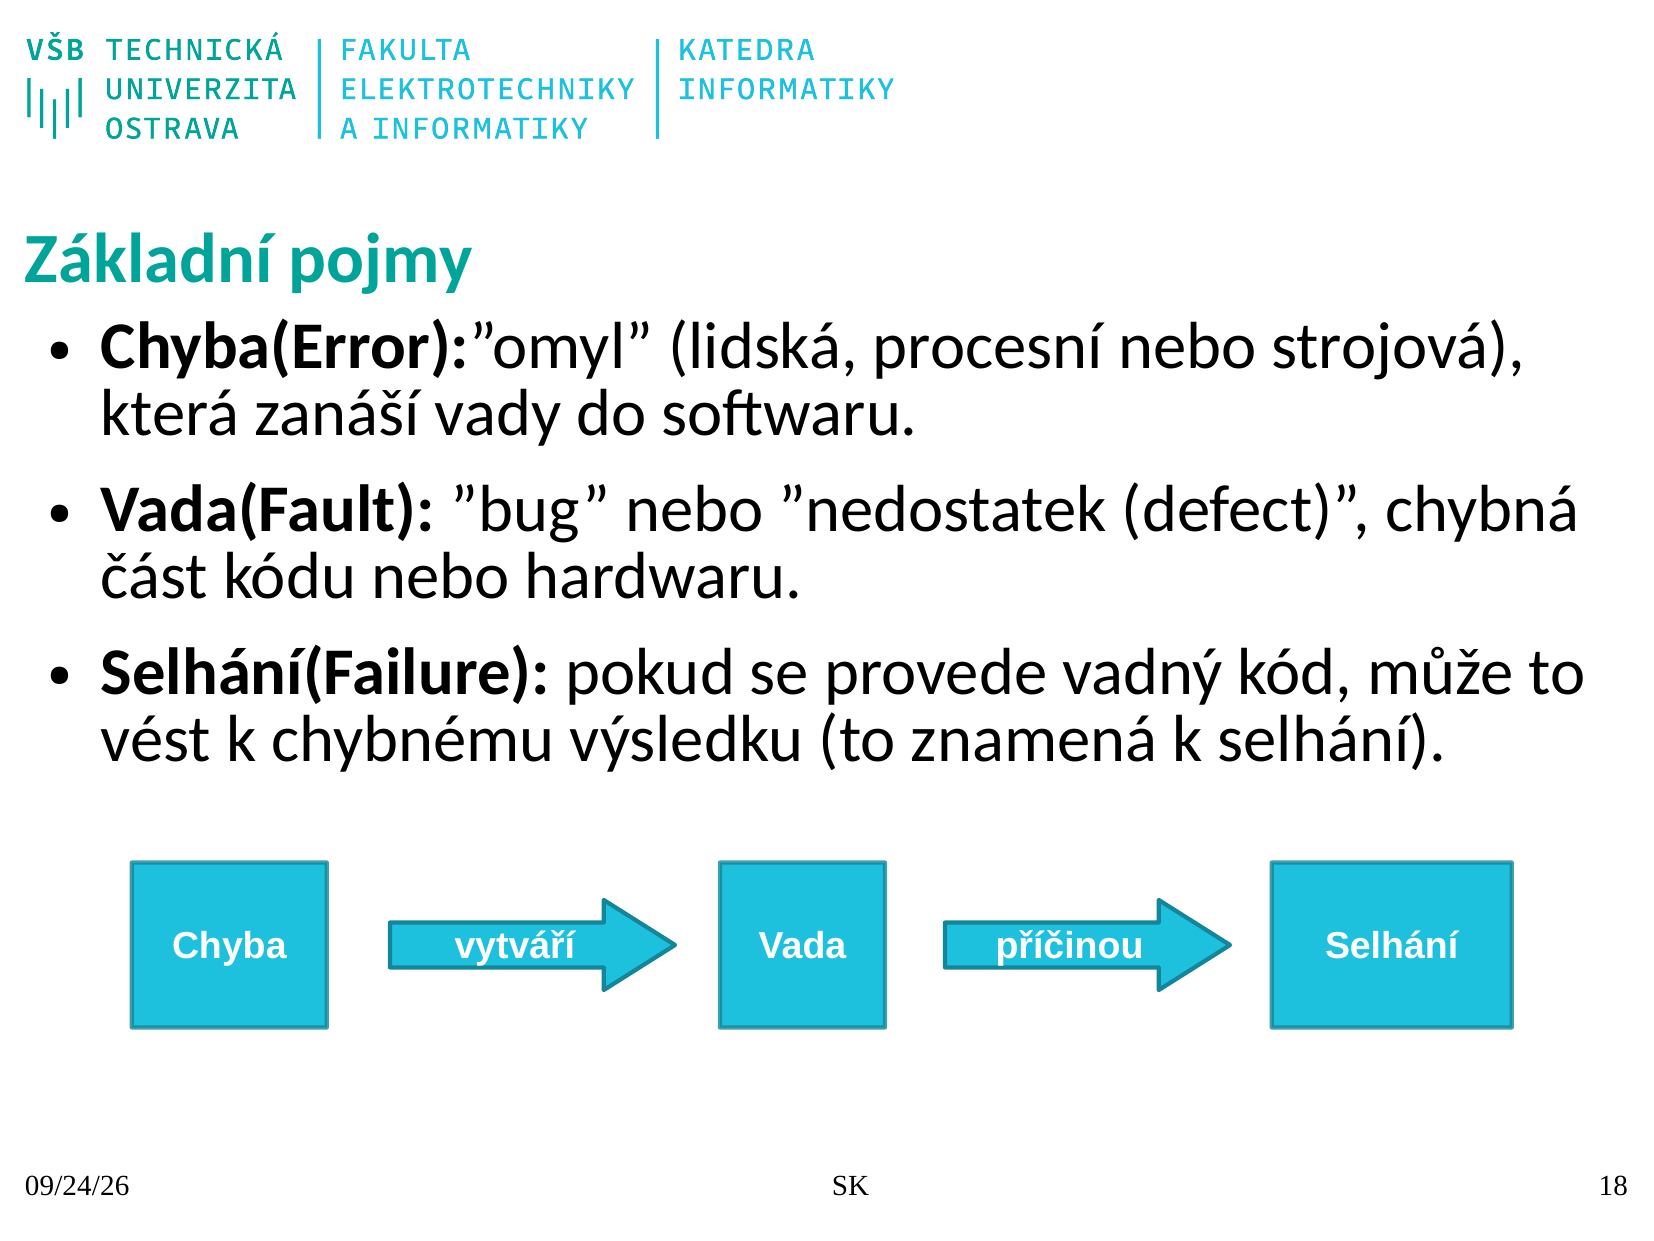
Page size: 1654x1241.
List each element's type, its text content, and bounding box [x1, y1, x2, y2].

picture [26, 31, 894, 139]
text_box Chyba [131, 862, 327, 1028]
text_box Selhání [1271, 862, 1512, 1028]
text_box vytváří [390, 900, 676, 991]
title Základní pojmy [24, 169, 1629, 300]
list Chyba(Error):”omyl” (lidská, procesní nebo strojová), která zanáší vady do softwaru. Vada(Fault): ”bug” nebo ”nedostatek (defect)”, chybná část kódu nebo hardwaru. Selhání(Failure): pokud se provede vadný kód, může to vést k chybnému výsledku (to znamená k selhání). [30, 318, 1629, 1146]
text_box příčinou [945, 900, 1231, 991]
text_box Vada [720, 862, 886, 1028]
